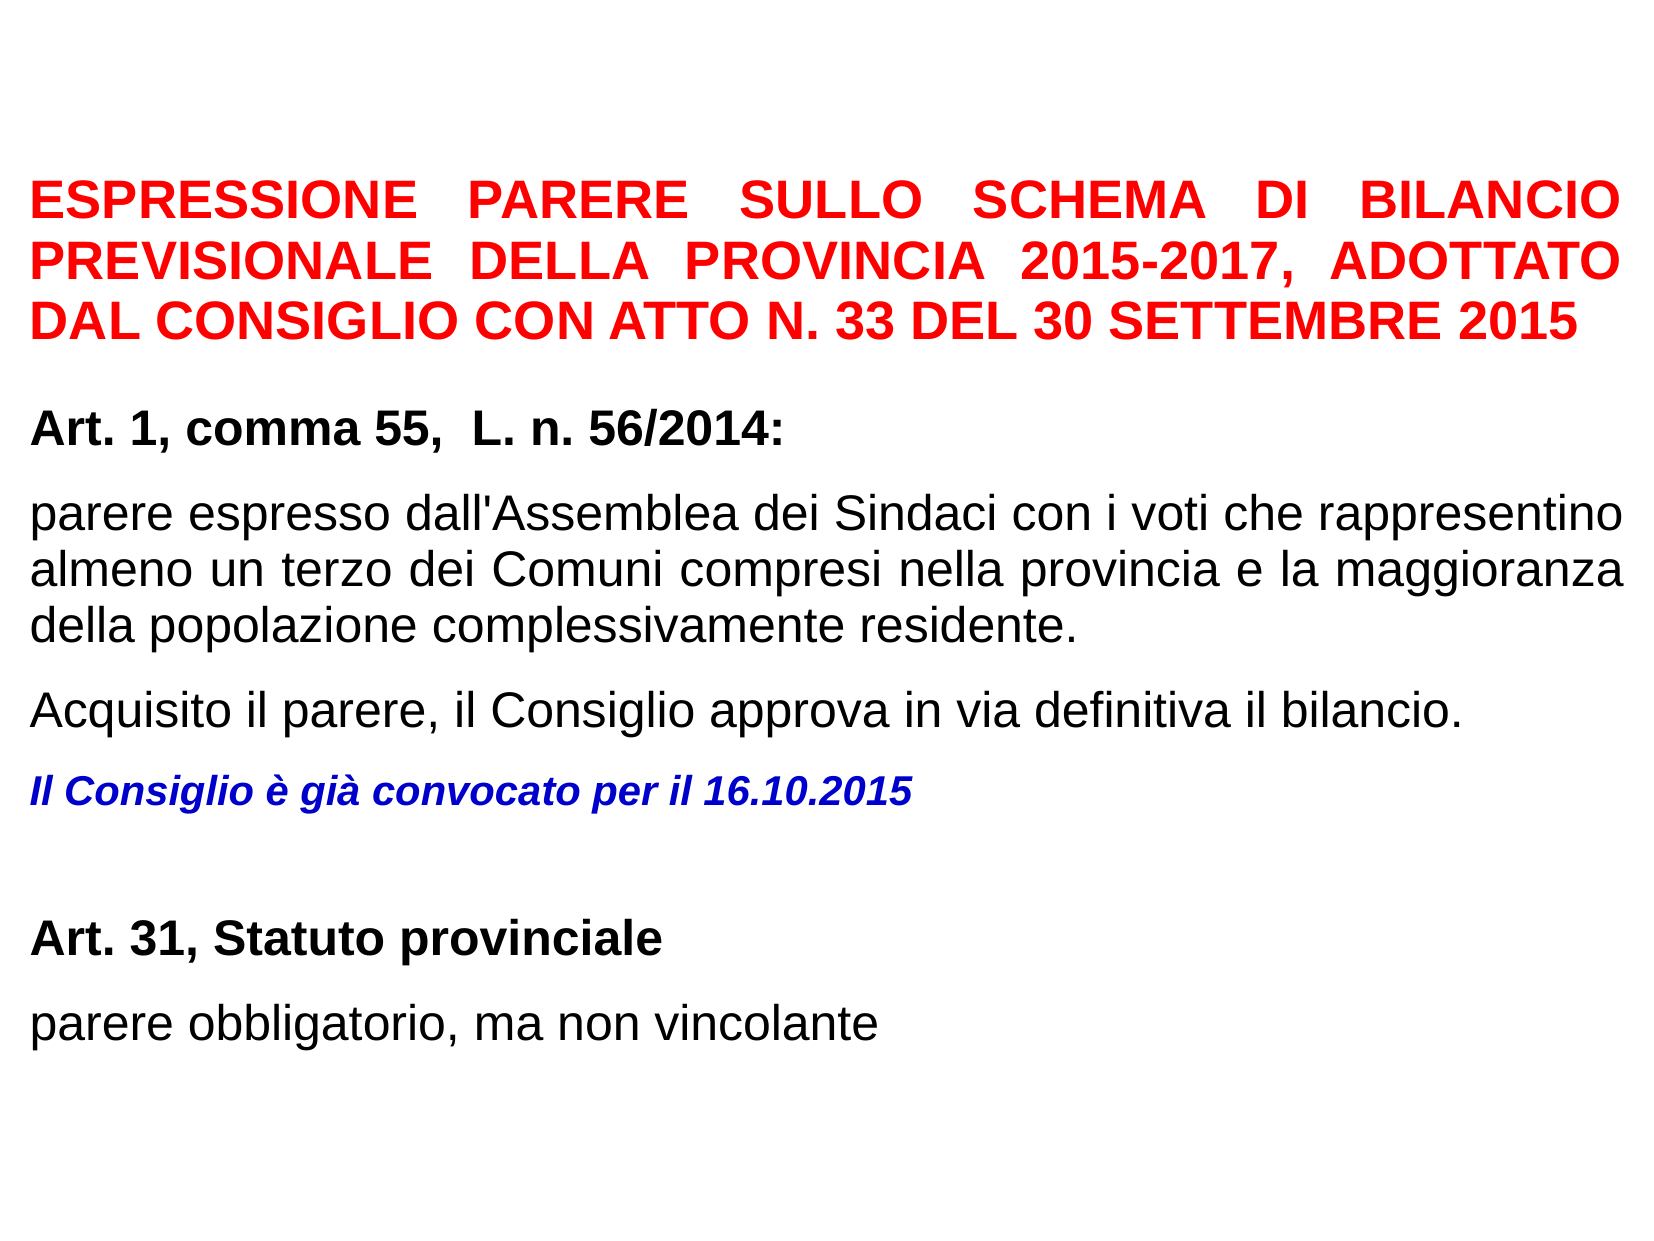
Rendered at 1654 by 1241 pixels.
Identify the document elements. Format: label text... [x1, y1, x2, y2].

list ESPRESSIONE PARERE SULLO SCHEMA DI BILANCIO PREVISIONALE DELLA PROVINCIA 2015-2017, ADOTTATO DAL CONSIGLIO CON ATTO N. 33 DEL 30 SETTEMBRE 2015 Art. 1, comma 55, L. n. 56/2014: parere espresso dall'Assemblea dei Sindaci con i voti che rappresentino almeno un terzo dei Comuni compresi nella provincia e la maggioranza della popolazione complessivamente residente. Acquisito il parere, il Consiglio approva in via definitiva il bilancio. Il Consiglio è già convocato per il 16.10.2015 Art. 31, Statuto provinciale parere obbligatorio, ma non vincolante [29, 169, 1625, 1182]
